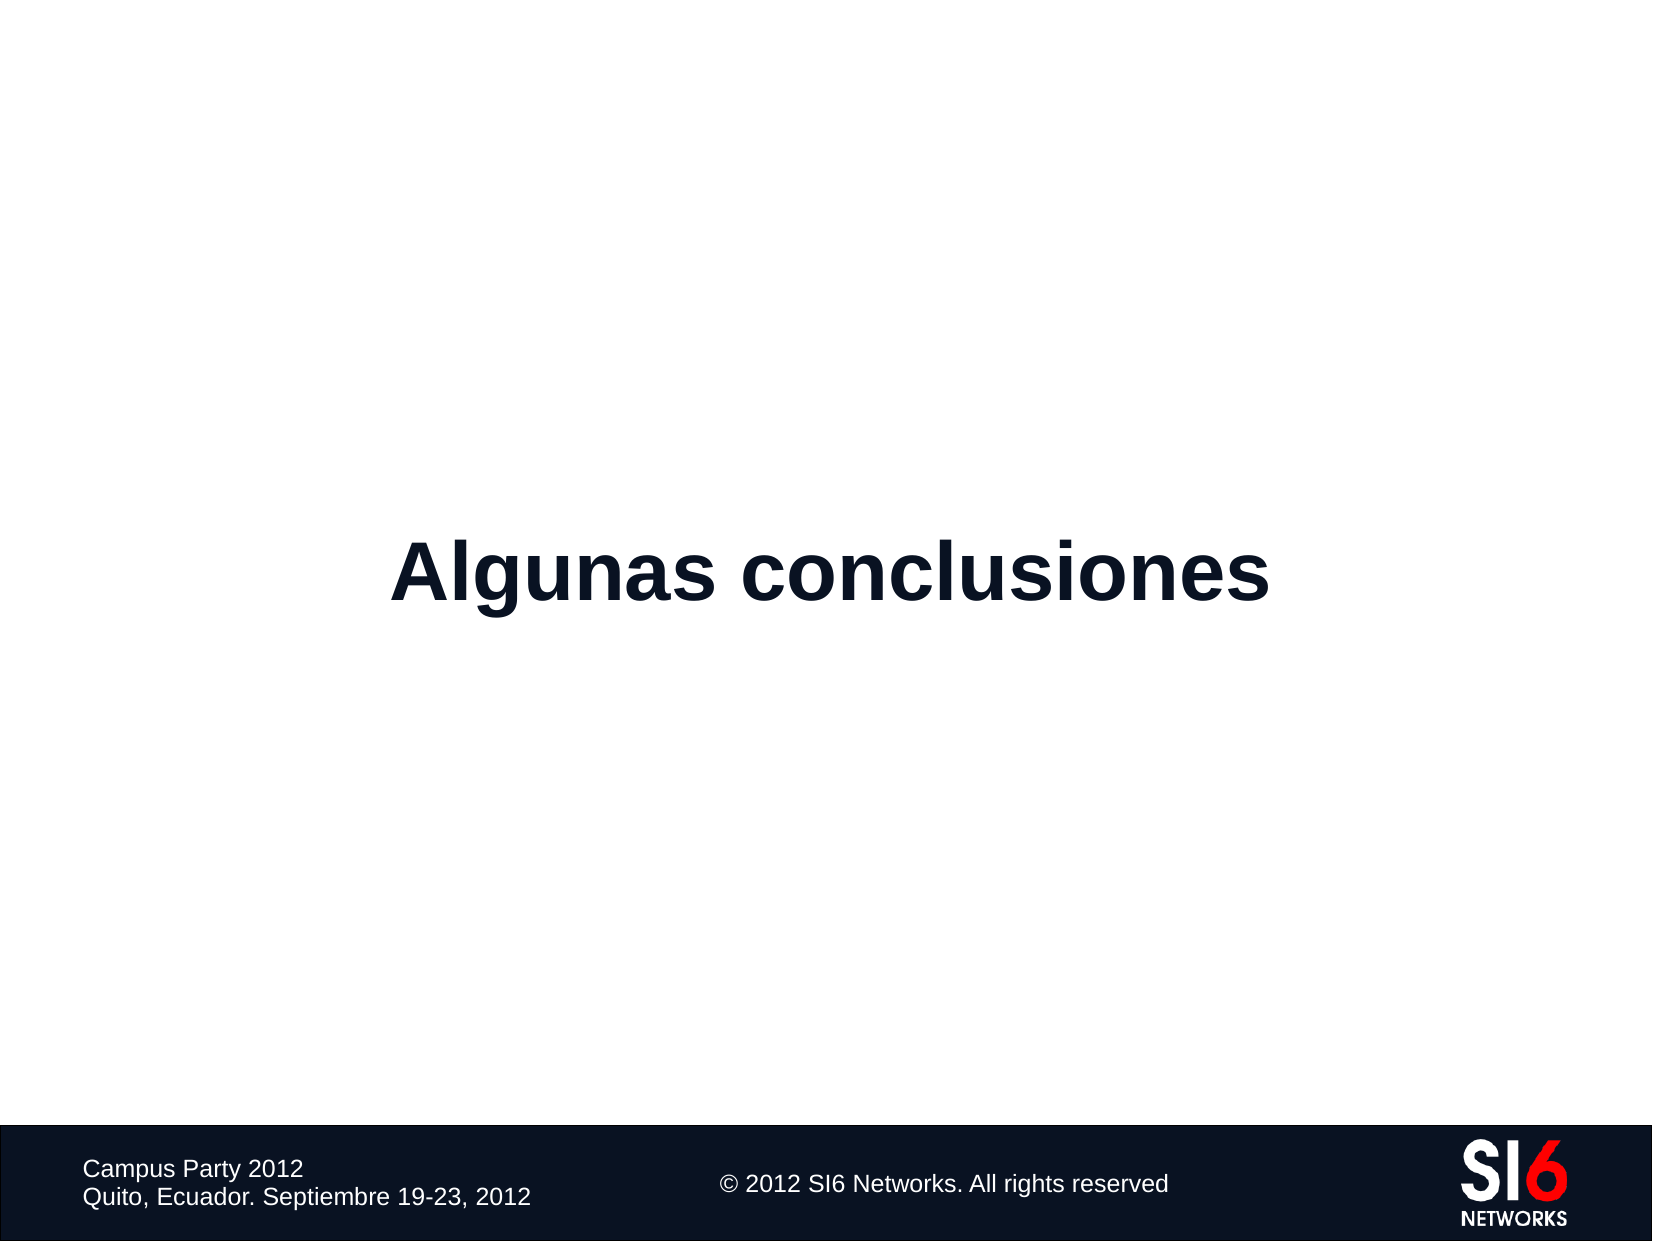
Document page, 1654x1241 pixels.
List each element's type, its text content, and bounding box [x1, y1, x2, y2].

title Algunas conclusiones [86, 467, 1576, 676]
picture [1461, 1139, 1567, 1226]
